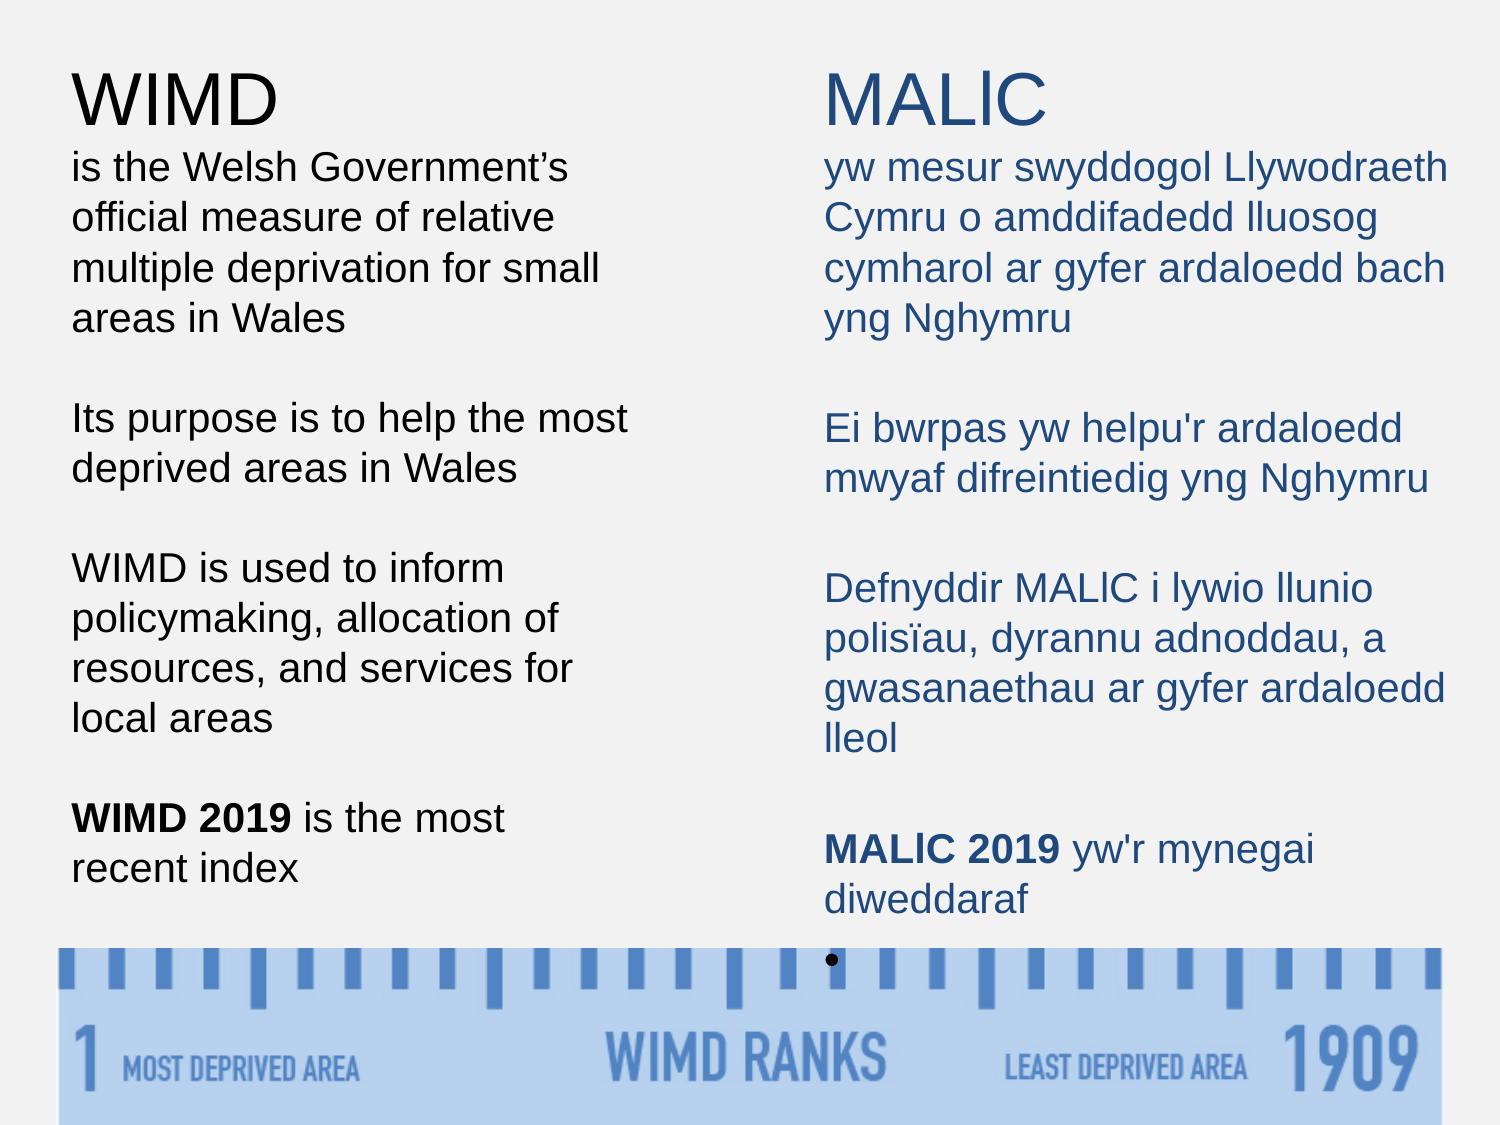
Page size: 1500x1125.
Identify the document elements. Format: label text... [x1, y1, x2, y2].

text_box MALlC yw mesur swyddogol Llywodraeth Cymru o amddifadedd lluosog cymharol ar gyfer ardaloedd bach yng Nghymru Ei bwrpas yw helpu'r ardaloedd mwyaf difreintiedig yng Nghymru Defnyddir MALlC i lywio llunio polisïau, dyrannu adnoddau, a gwasanaethau ar gyfer ardaloedd lleol MALlC 2019 yw'r mynegai diweddaraf [809, 42, 1471, 1043]
text_box WIMD is the Welsh Government’s official measure of relative multiple deprivation for small areas in Wales Its purpose is to help the most deprived areas in Wales WIMD is used to inform policymaking, allocation of resources, and services for local areas WIMD 2019 is the most recent index [56, 42, 644, 952]
picture [56, 948, 1444, 1125]
